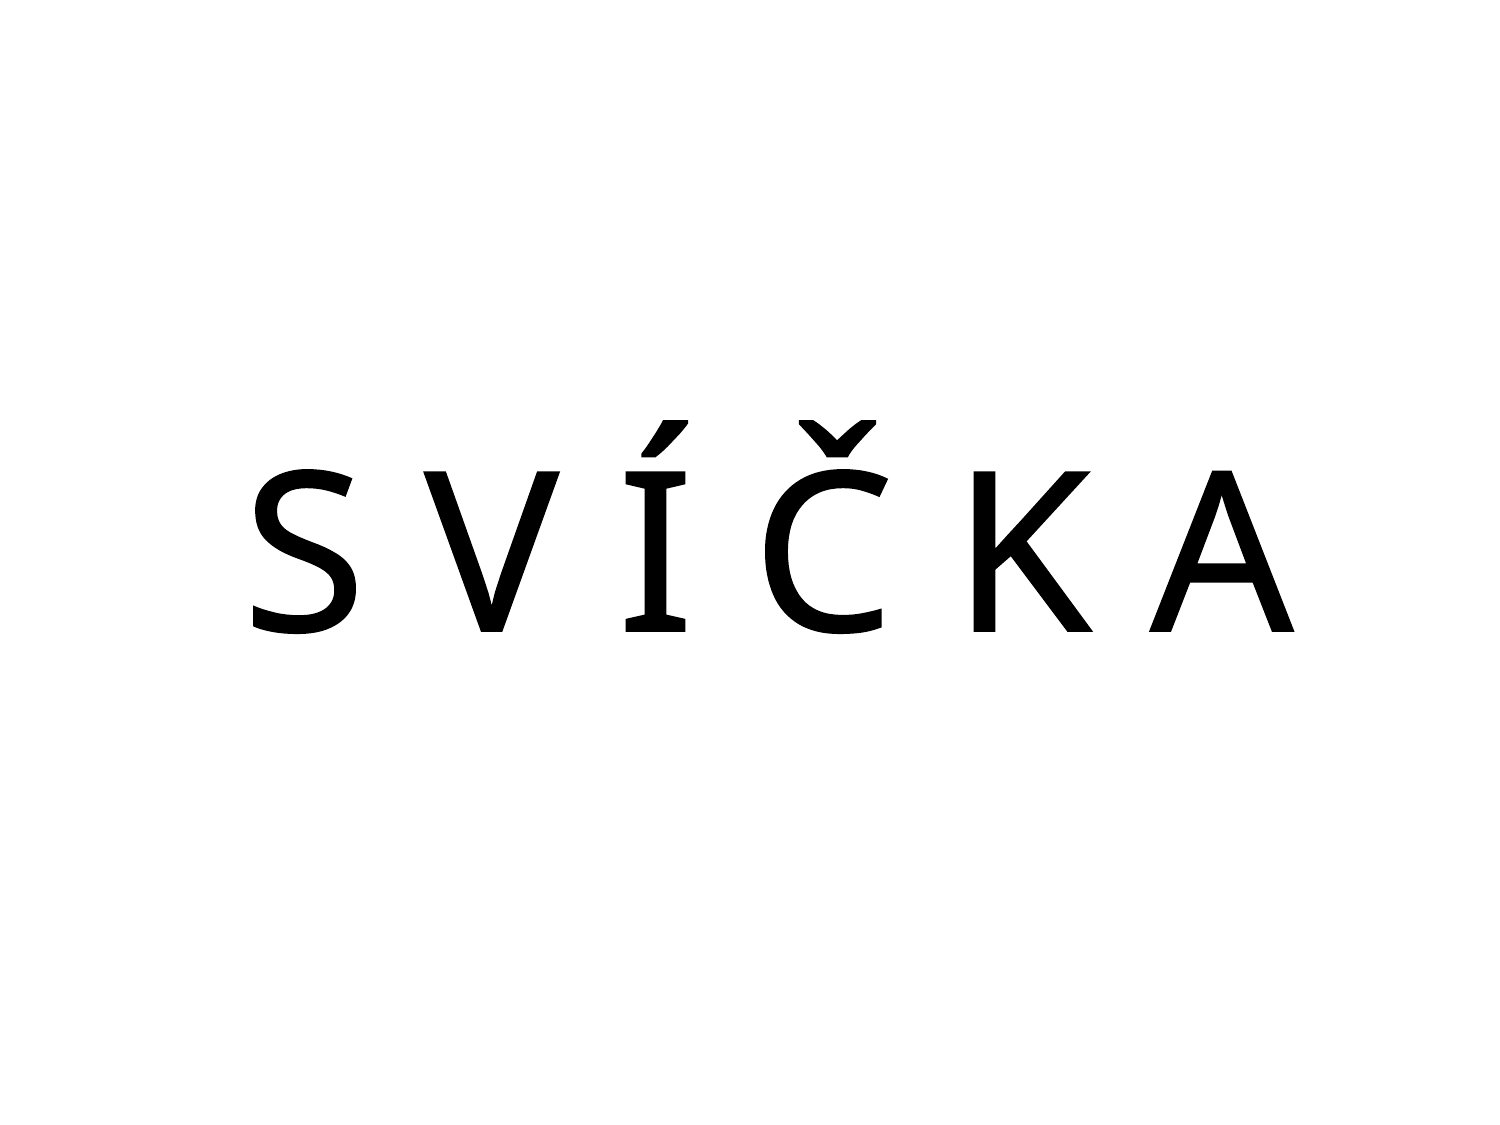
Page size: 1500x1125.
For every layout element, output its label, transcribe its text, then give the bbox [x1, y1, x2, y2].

text_box S V Í Č K A [1150, 471, 1294, 632]
text_box S V Í Č K A [626, 472, 685, 632]
text_box S V Í Č K A [253, 469, 356, 634]
text_box S V Í Č K A [799, 420, 876, 457]
text_box S V Í Č K A [642, 420, 688, 457]
text_box S V Í Č K A [424, 472, 560, 632]
text_box S V Í Č K A [765, 469, 888, 634]
text_box S V Í Č K A [974, 472, 1092, 632]
